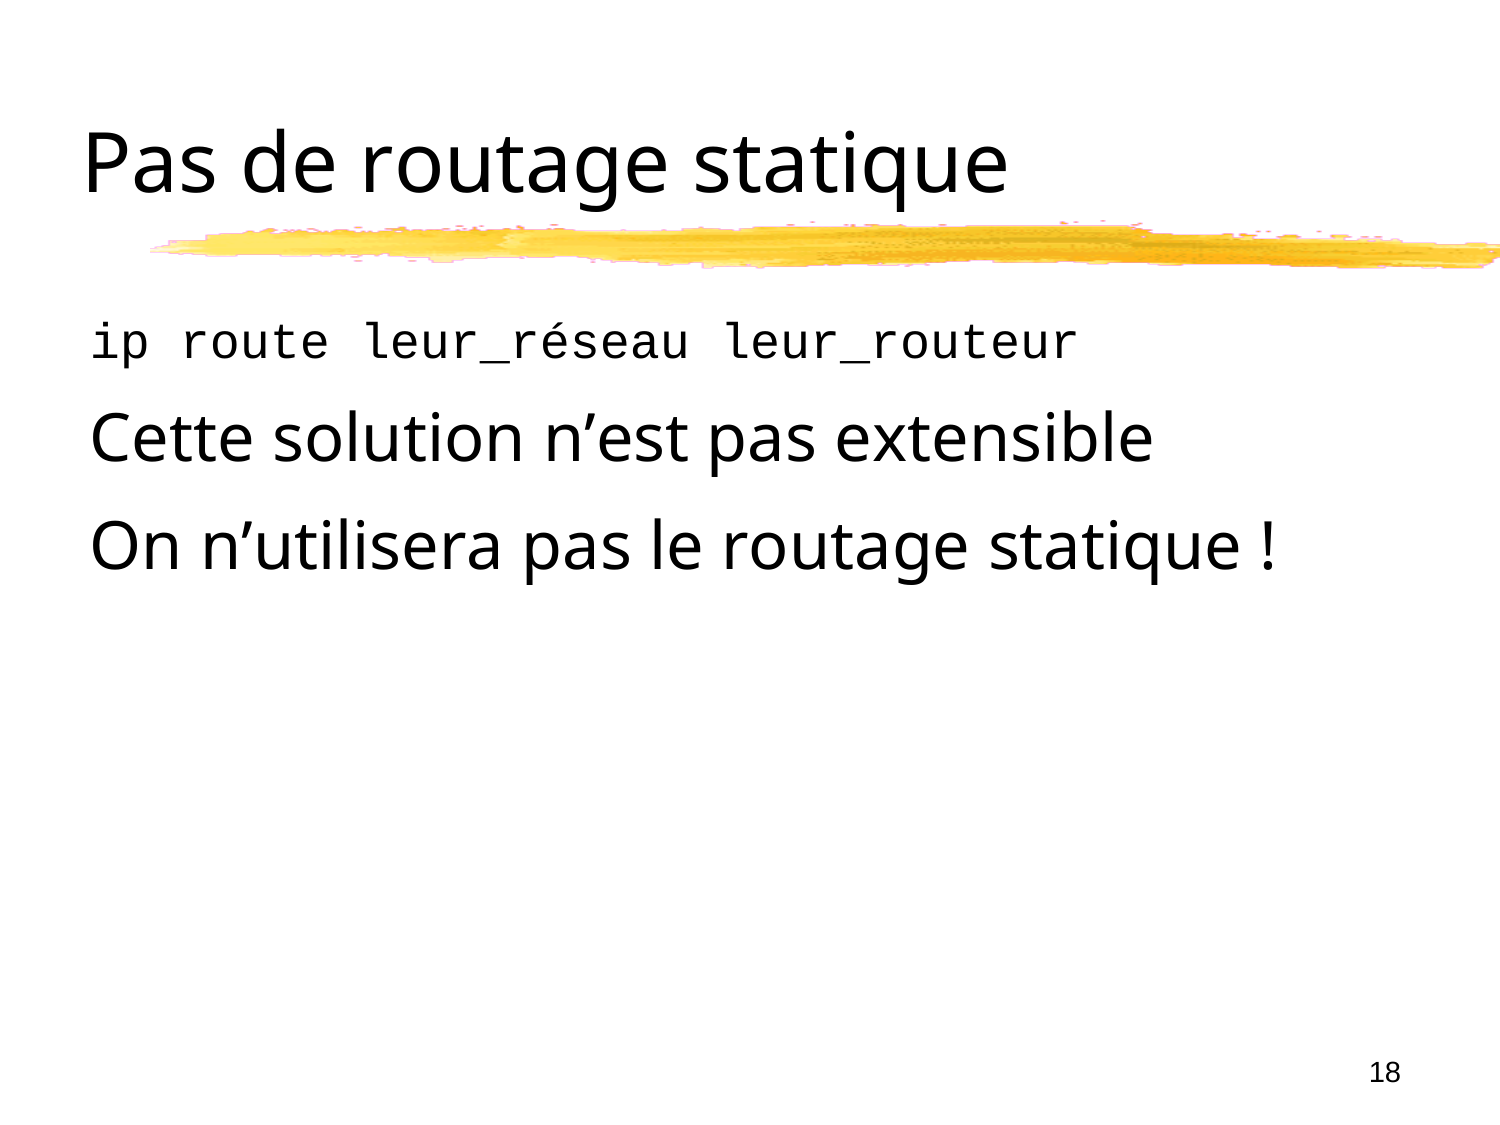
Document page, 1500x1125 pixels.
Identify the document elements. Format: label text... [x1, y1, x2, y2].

title Pas de routage statique [66, 37, 1342, 225]
list ip route leur_réseau leur_routeur Cette solution n’est pas extensible On n’utilisera pas le routage statique ! [74, 309, 1417, 995]
picture [150, 215, 1500, 279]
text_box <number> [1104, 1021, 1416, 1097]
